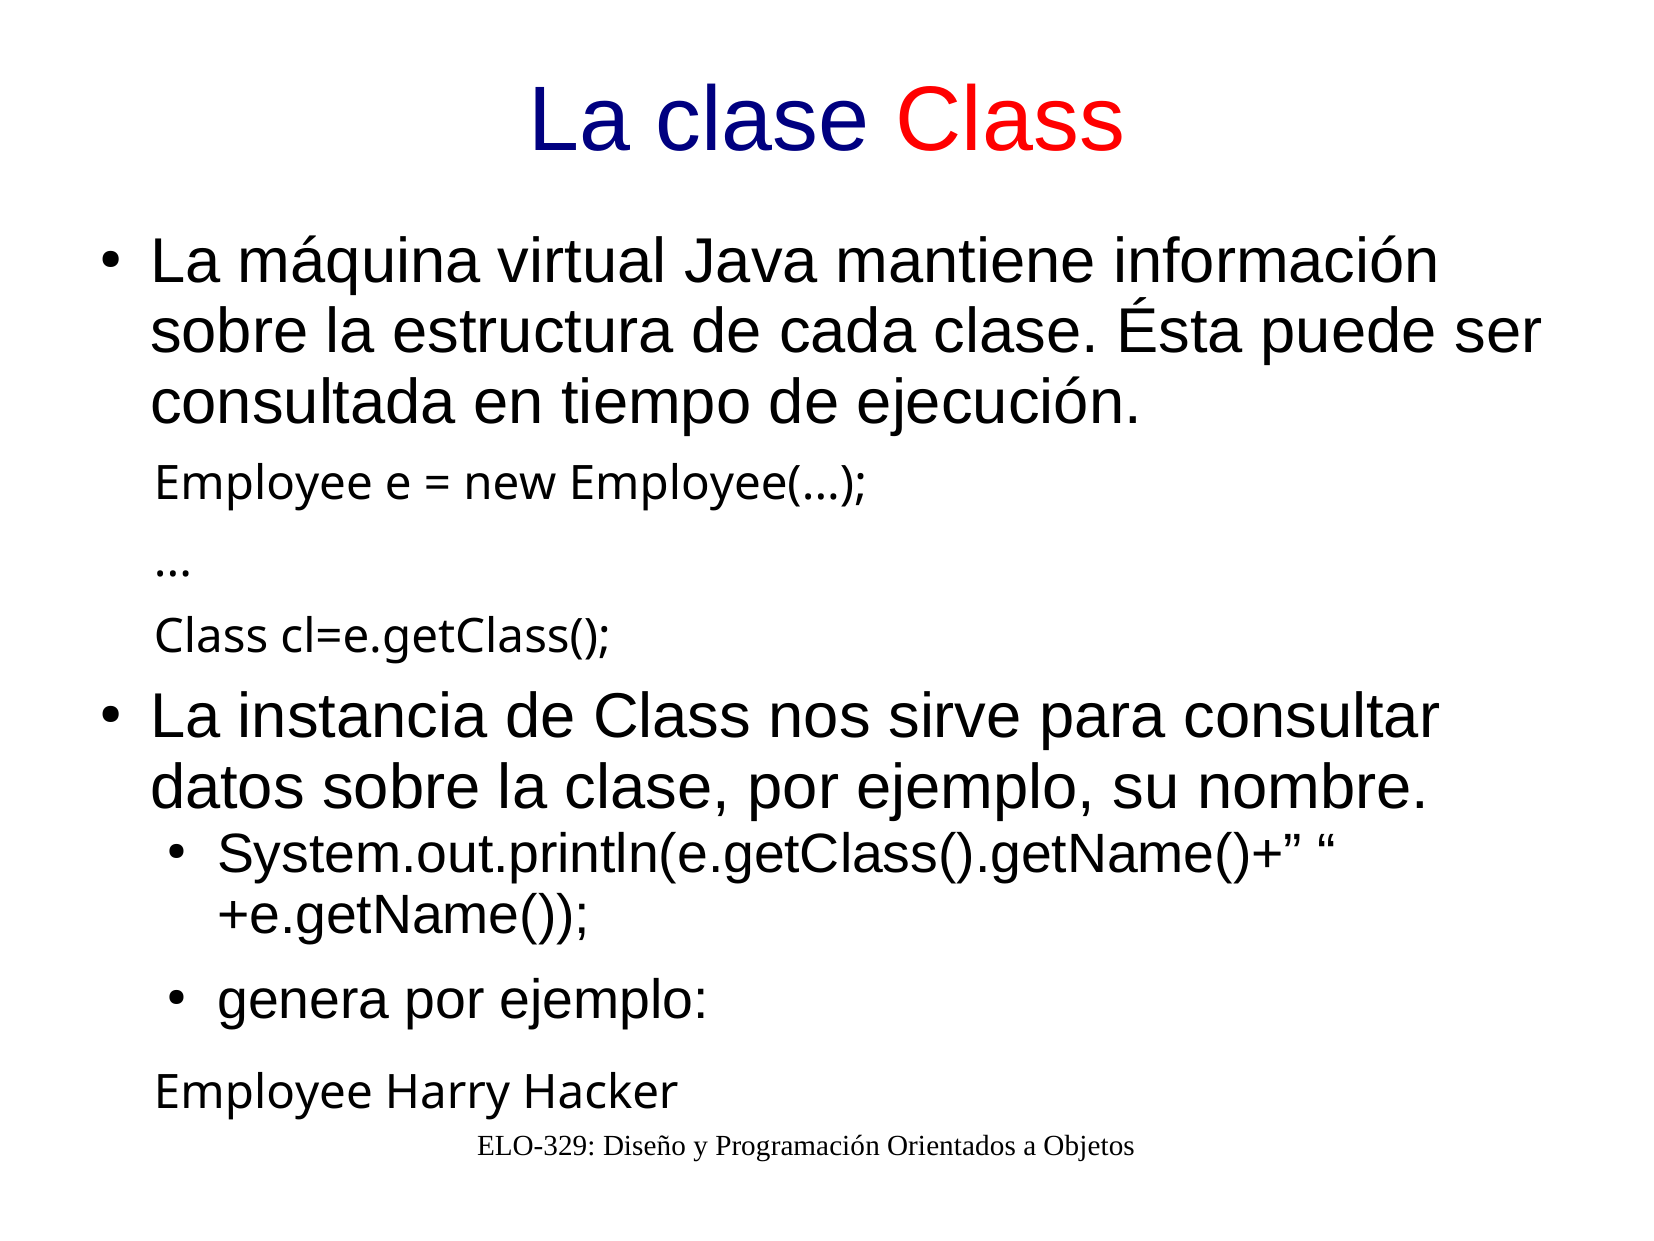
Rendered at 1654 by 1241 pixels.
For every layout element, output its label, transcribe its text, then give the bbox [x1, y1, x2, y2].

list La máquina virtual Java mantiene información sobre la estructura de cada clase. Ésta puede ser consultada en tiempo de ejecución. Employee e = new Employee(...); ... Class cl=e.getClass(); La instancia de Class nos sirve para consultar datos sobre la clase, por ejemplo, su nombre. System.out.println(e.getClass().getName()+” “ +e.getName()); genera por ejemplo: Employee Harry Hacker [82, 225, 1571, 1126]
title La clase Class [82, 49, 1571, 188]
